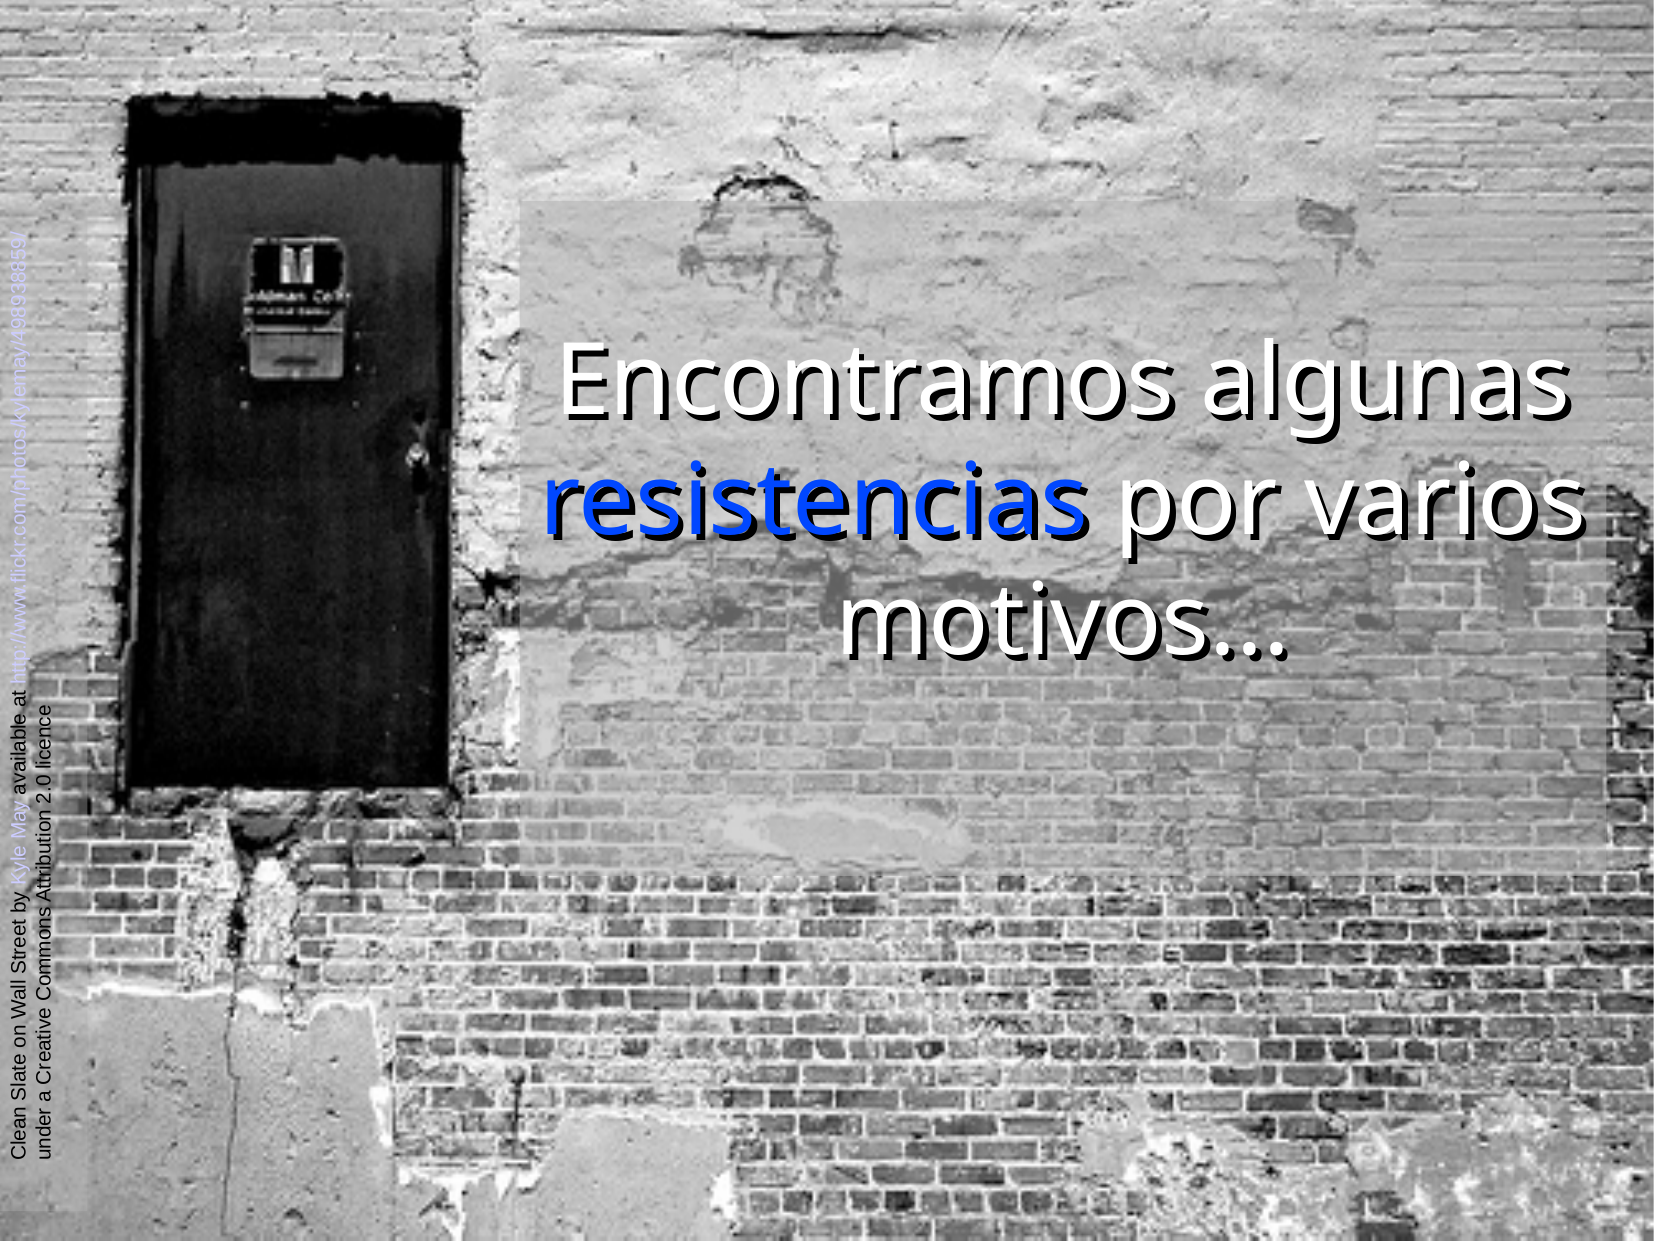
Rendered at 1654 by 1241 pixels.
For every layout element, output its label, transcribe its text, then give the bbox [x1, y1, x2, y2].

picture [0, 0, 1654, 1241]
text_box Clean Slate on Wall Street by Kyle May available at http://www.flickr.com/photos/kylemay/498938859/ under a Creative Commons Attribution 2.0 licence [0, 211, 88, 1212]
list Encontramos algunas resistencias por varios motivos... [519, 200, 1607, 876]
